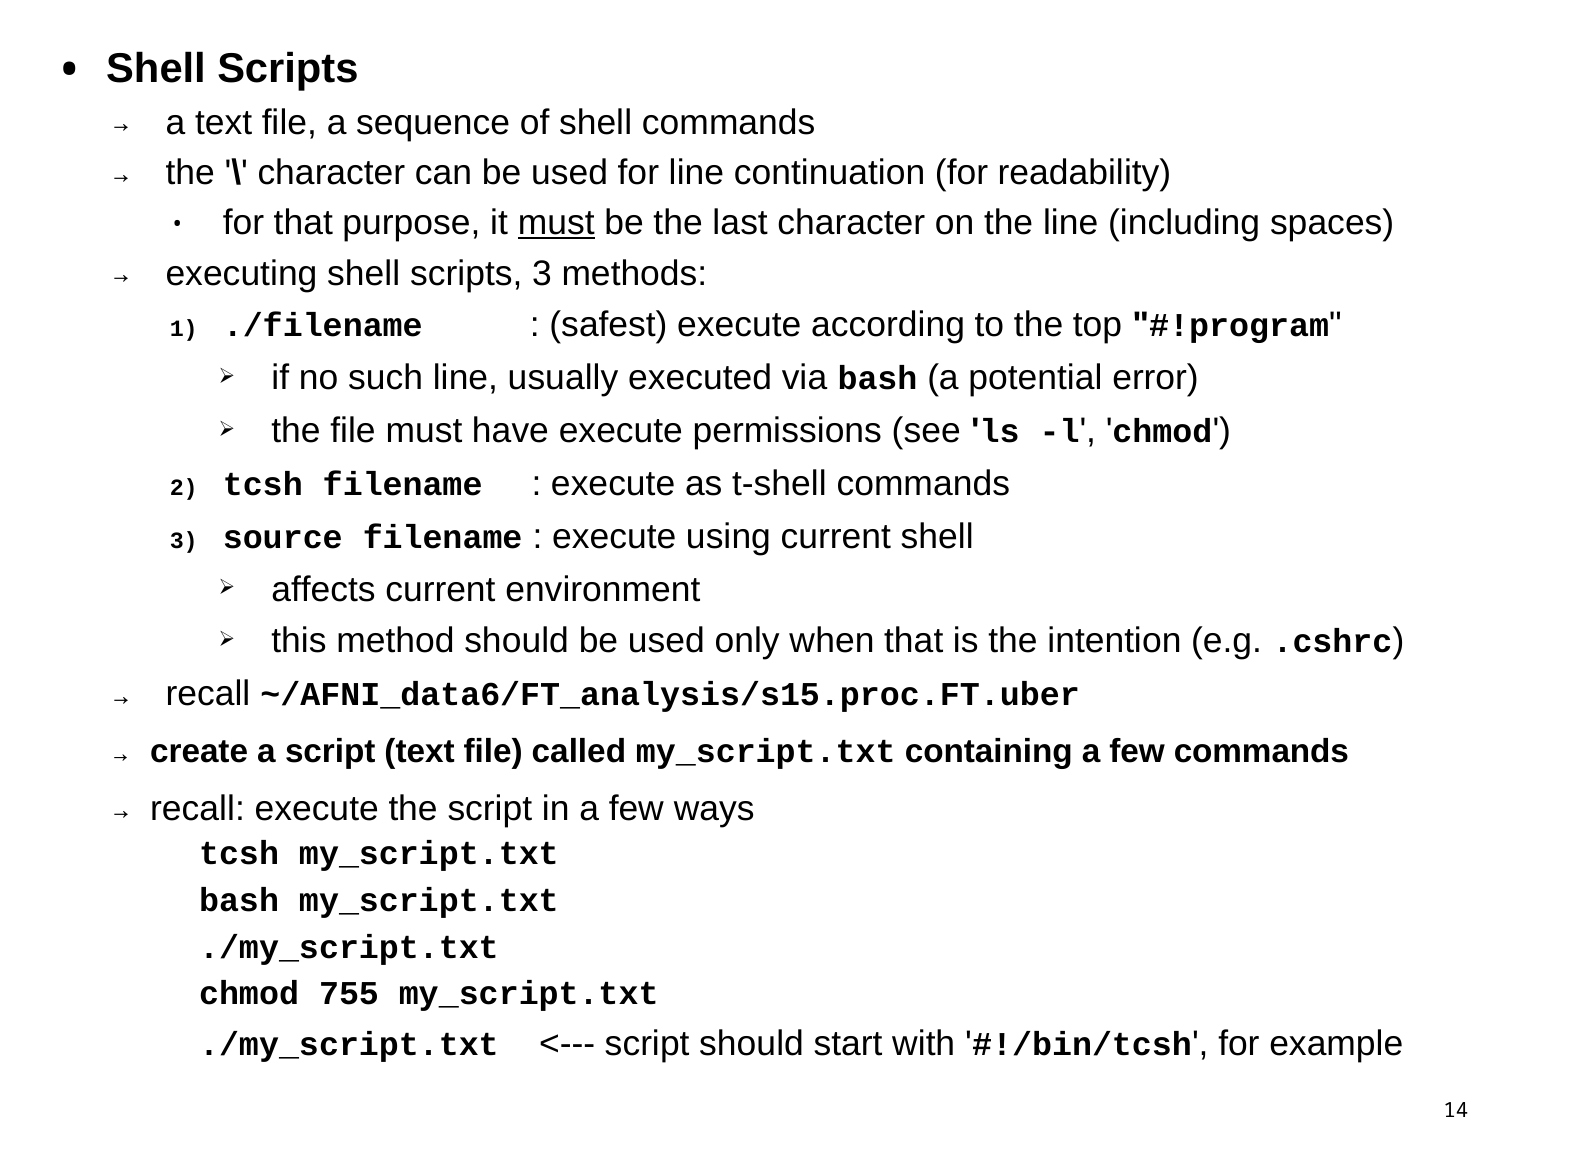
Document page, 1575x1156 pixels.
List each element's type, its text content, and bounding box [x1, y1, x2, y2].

list Shell Scripts a text file, a sequence of shell commands the '\' character can be used for line continuation (for readability) for that purpose, it must be the last character on the line (including spaces) executing shell scripts, 3 methods: ./filename : (safest) execute according to the top "#!program" if no such line, usually executed via bash (a potential error) the file must have execute permissions (see 'ls -l', 'chmod') tcsh filename : execute as t-shell commands source filename : execute using current shell affects current environment this method should be used only when that is the intention (e.g. .cshrc) recall ~/AFNI_data6/FT_analysis/s15.proc.FT.uber create a script (text file) called my_script.txt containing a few commands recall: execute the script in a few ways tcsh my_script.txt bash my_script.txt ./my_script.txt chmod 755 my_script.txt ./my_script.txt <--- script should start with '#!/bin/tcsh', for example [37, 27, 1538, 1156]
